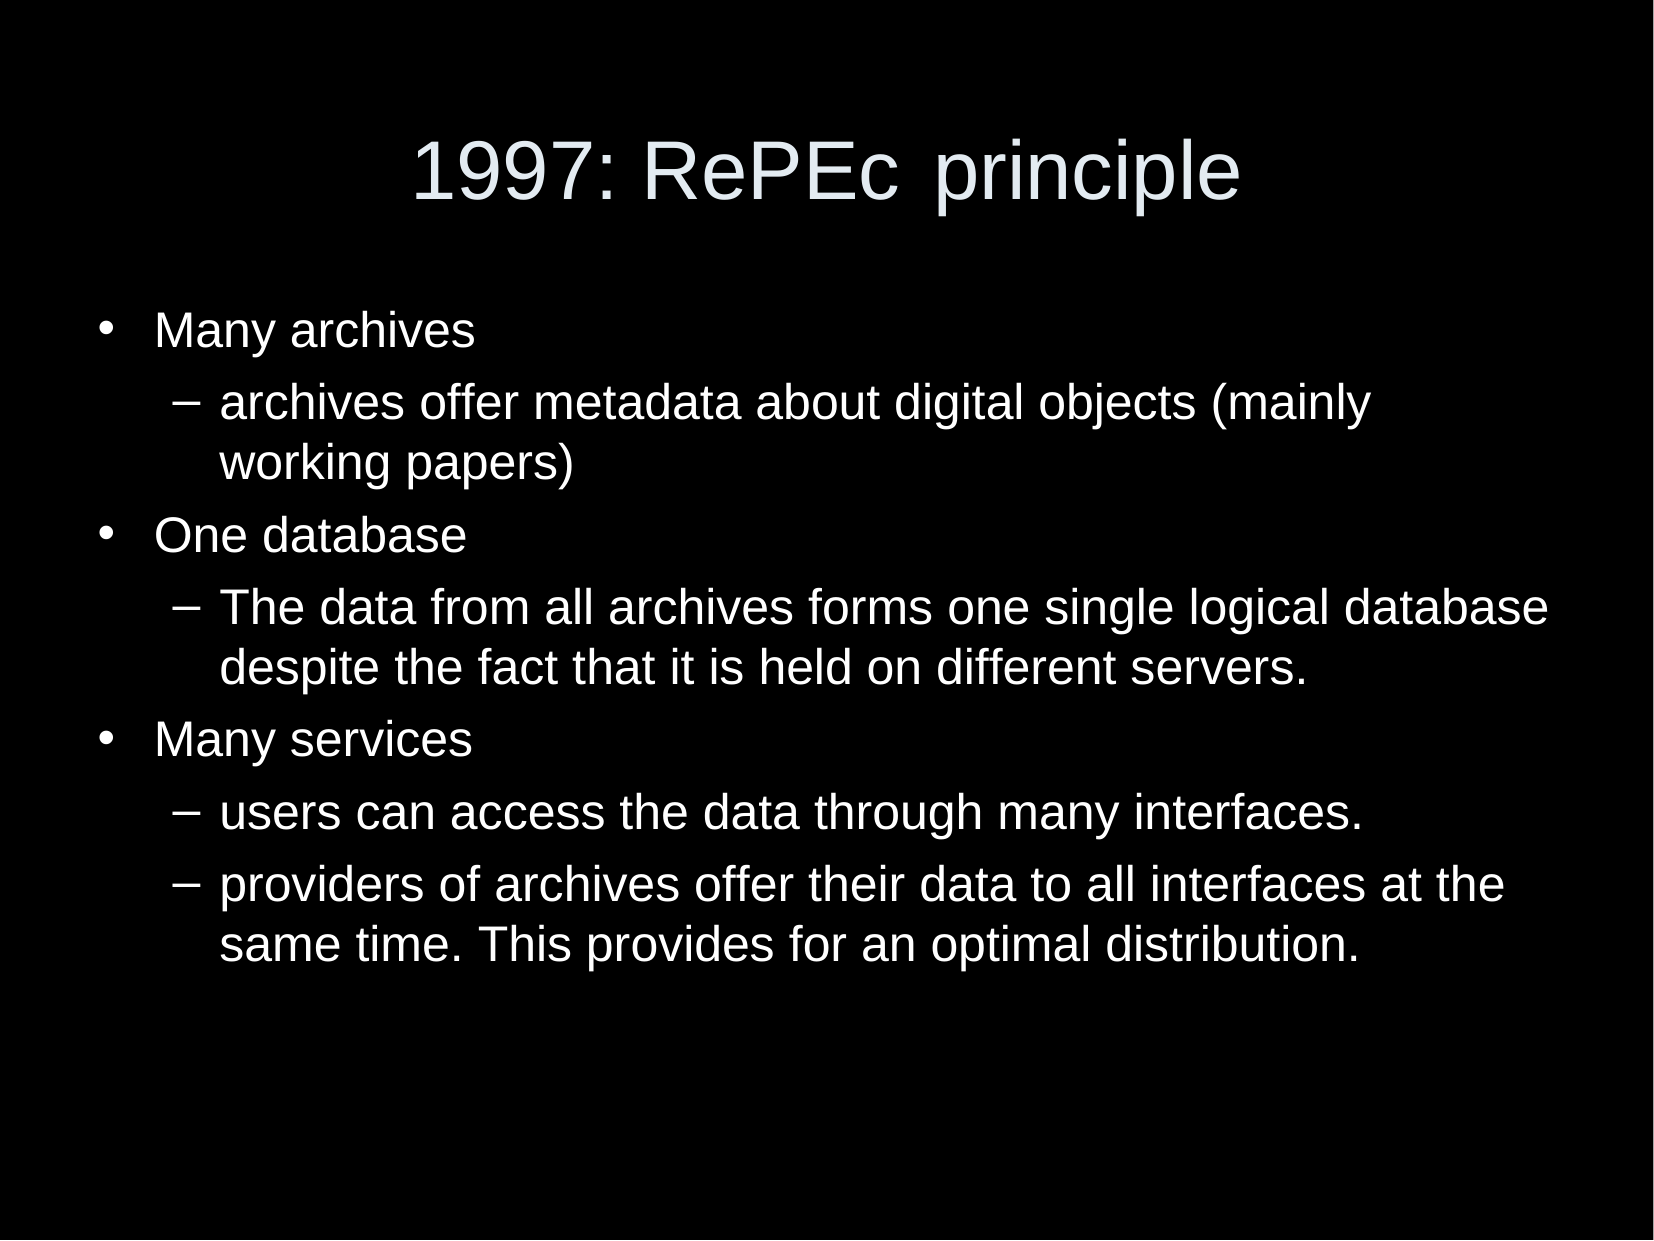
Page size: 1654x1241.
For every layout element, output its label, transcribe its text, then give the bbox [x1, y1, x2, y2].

title 1997: RePEc principle [82, 49, 1571, 257]
list Many archives archives offer metadata about digital objects (mainly working papers) One database The data from all archives forms one single logical database despite the fact that it is held on different servers. Many services users can access the data through many interfaces. providers of archives offer their data to all interfaces at the same time. This provides for an optimal distribution. [82, 289, 1571, 1108]
